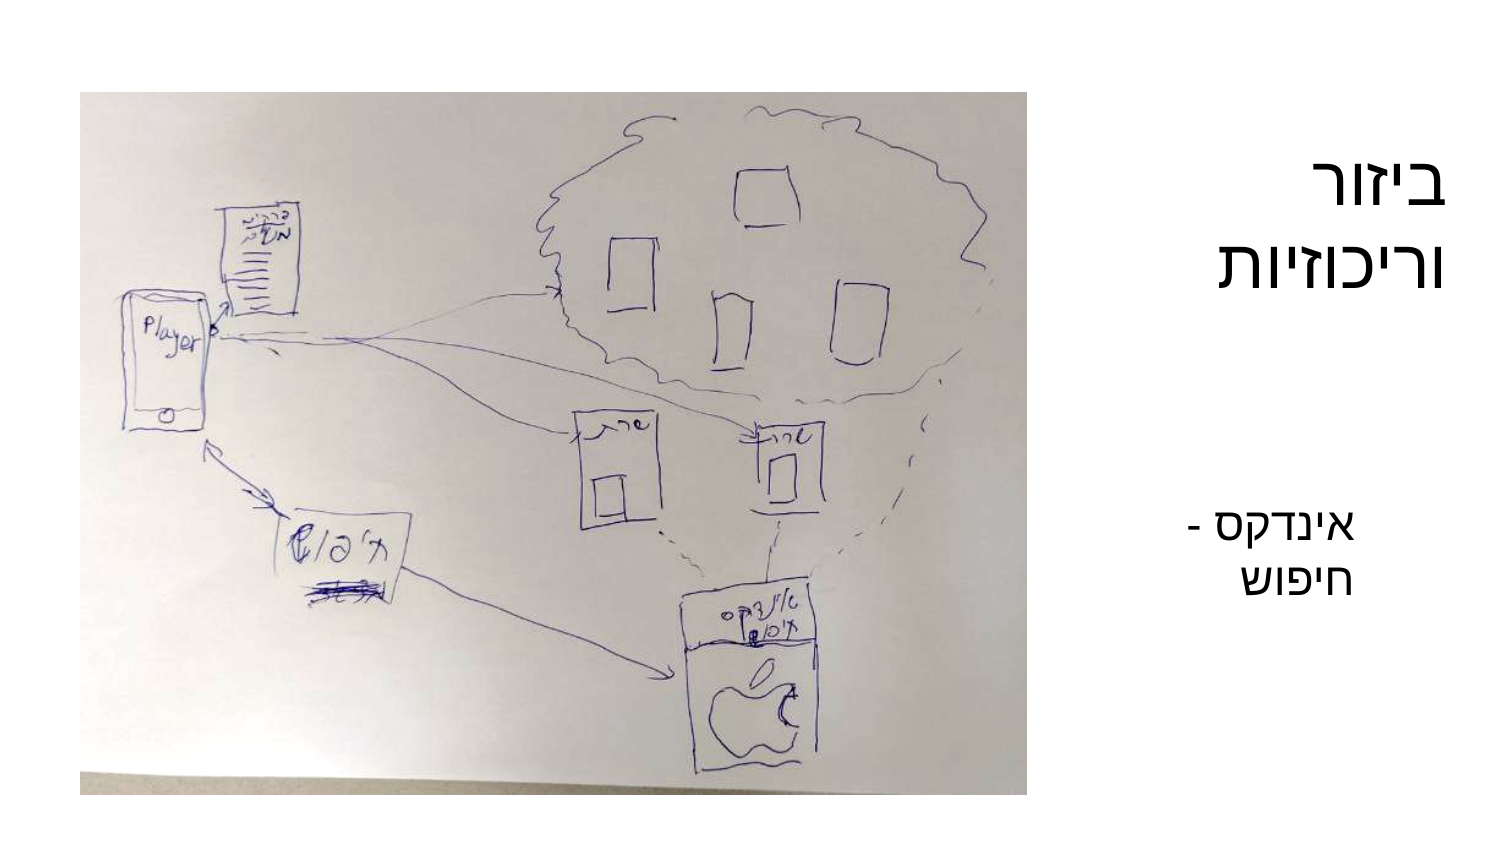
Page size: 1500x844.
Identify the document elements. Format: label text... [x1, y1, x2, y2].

title ביזור וריכוזיות [1058, 122, 1463, 236]
text_box אינדקס - חיפוש [1060, 479, 1370, 620]
picture [80, 92, 1027, 795]
